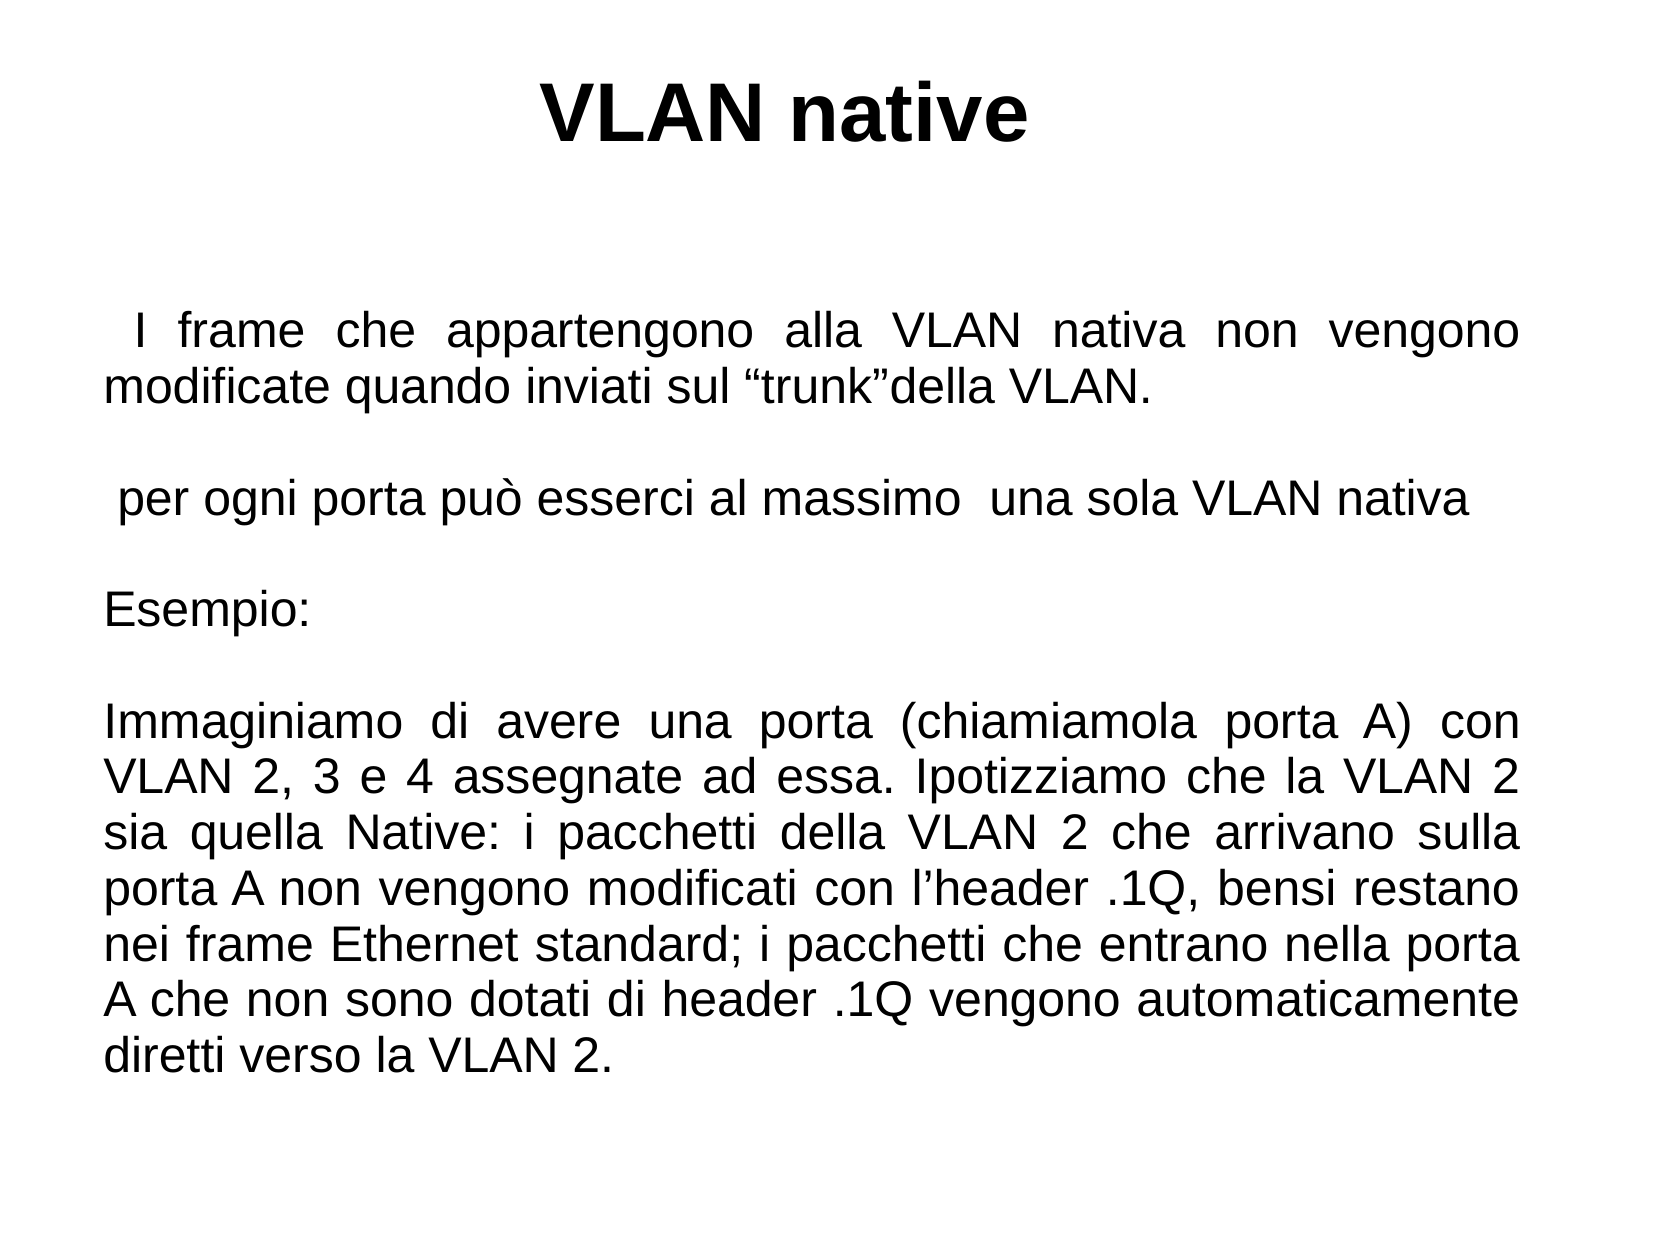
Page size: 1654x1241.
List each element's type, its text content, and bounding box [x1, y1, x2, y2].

text_box VLAN native [524, 59, 1470, 167]
text_box I frame che appartengono alla VLAN nativa non vengono modificate quando inviati sul “trunk”della VLAN. per ogni porta può esserci al massimo una sola VLAN nativa Esempio: Immaginiamo di avere una porta (chiamiamola porta A) con VLAN 2, 3 e 4 assegnate ad essa. Ipotizziamo che la VLAN 2 sia quella Native: i pacchetti della VLAN 2 che arrivano sulla porta A non vengono modificati con l’header .1Q, bensi restano nei frame Ethernet standard; i pacchetti che entrano nella porta A che non sono dotati di header .1Q vengono automaticamente diretti verso la VLAN 2. [88, 295, 1536, 1147]
